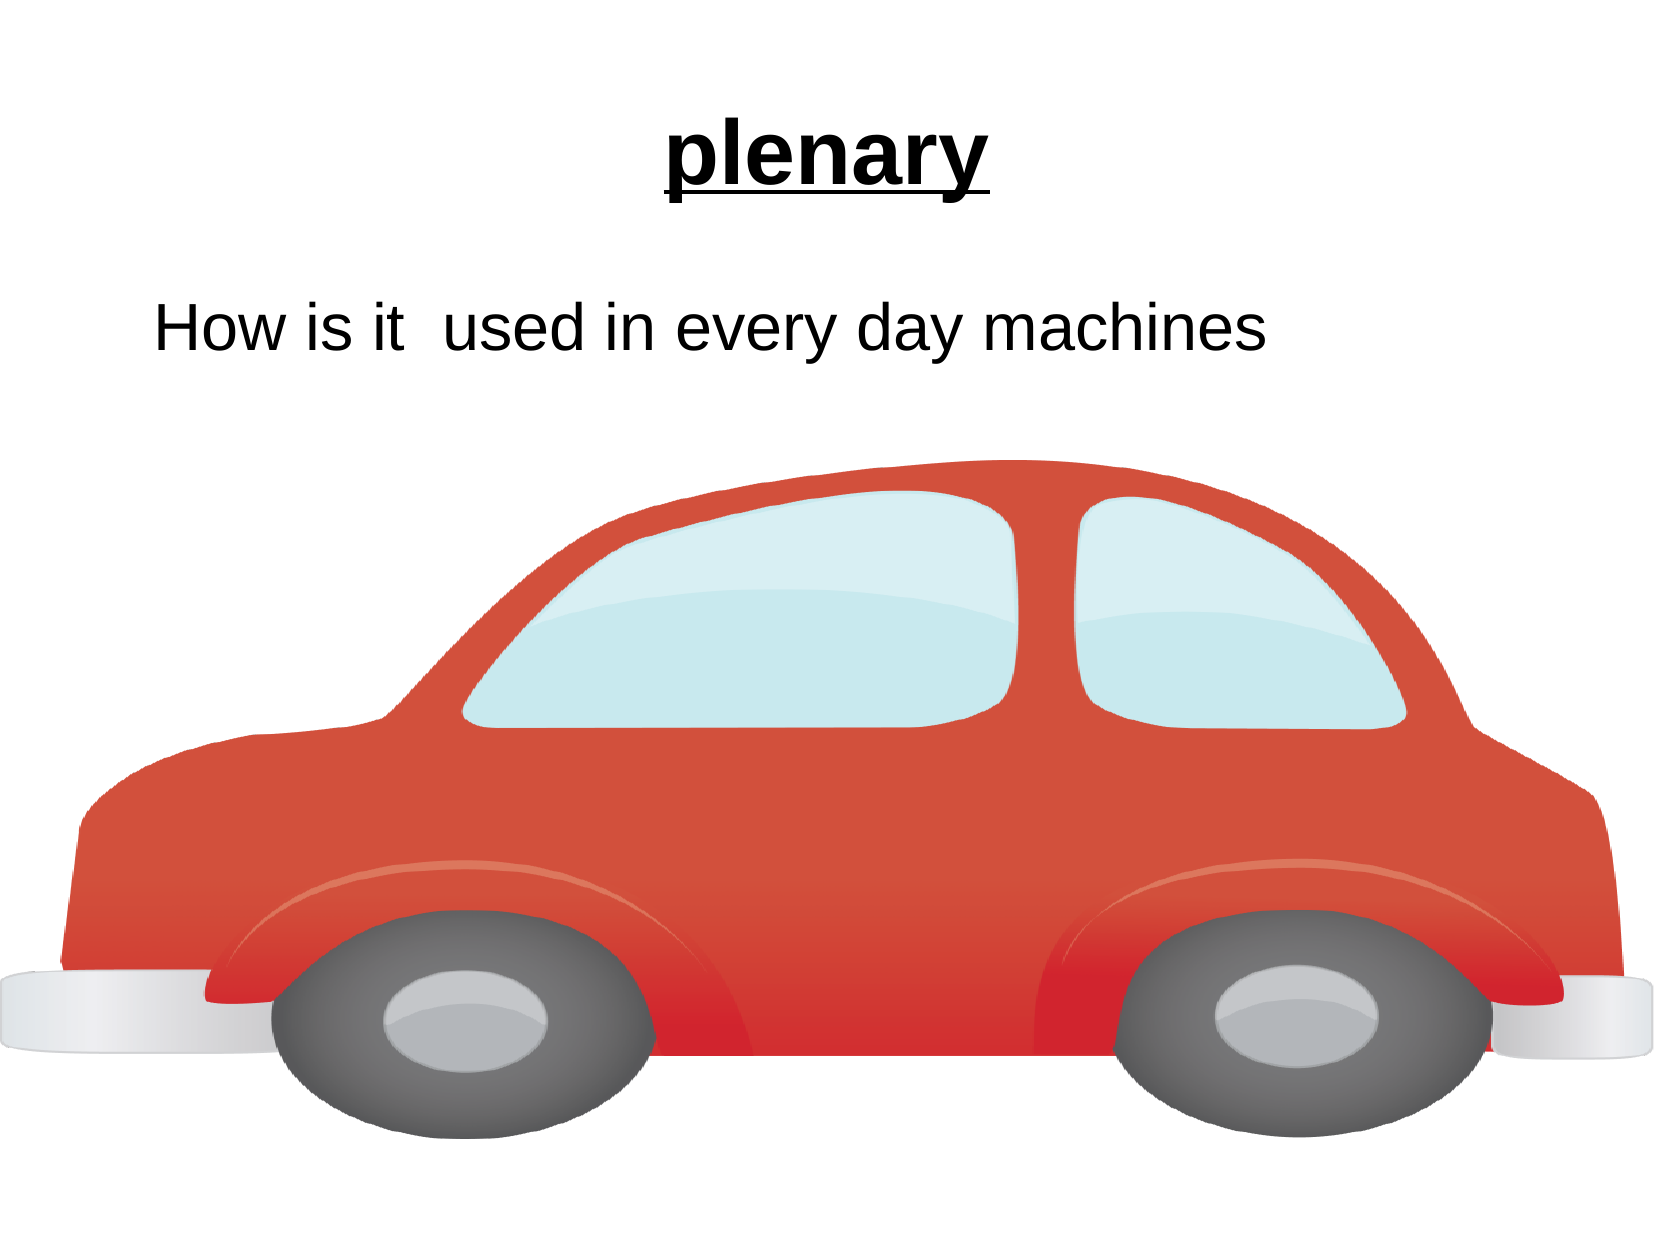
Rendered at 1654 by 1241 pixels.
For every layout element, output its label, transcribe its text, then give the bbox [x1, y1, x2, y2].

list How is it used in every day machines [82, 290, 1571, 460]
title plenary [82, 49, 1571, 257]
picture [0, 460, 1654, 1139]
